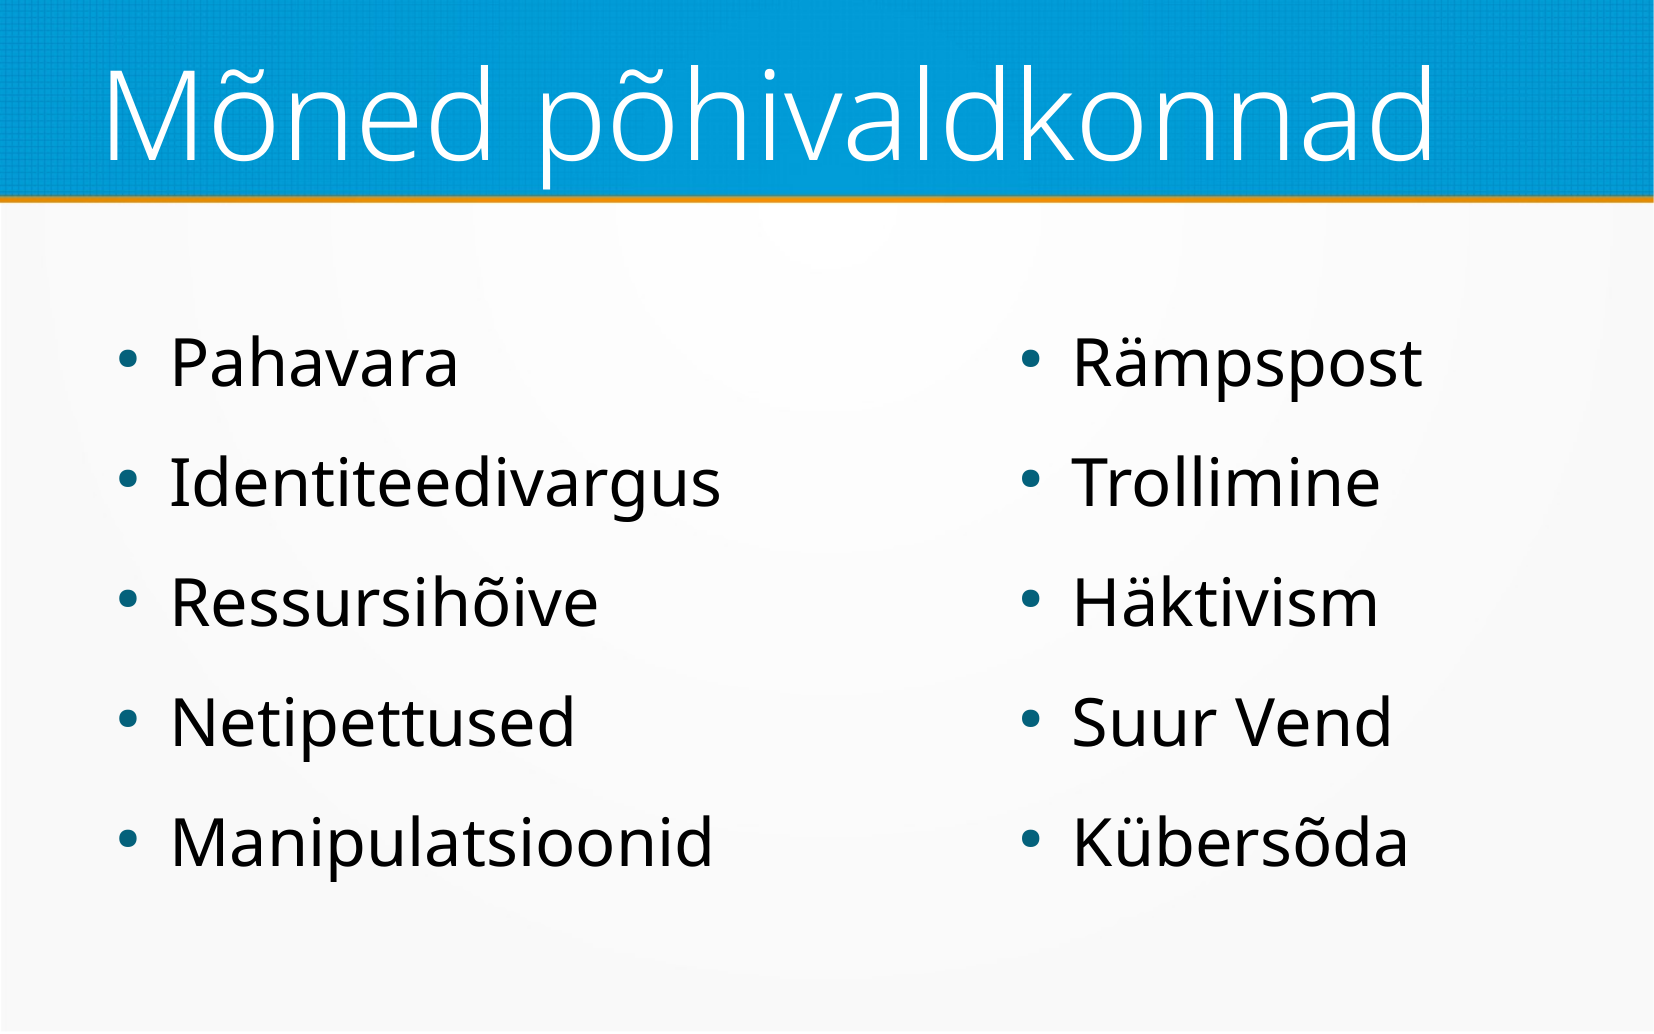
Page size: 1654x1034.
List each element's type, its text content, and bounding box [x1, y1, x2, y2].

picture [0, 195, 1654, 1034]
list Rämpspost Trollimine Häktivism Suur Vend Kübersõda [1001, 315, 1654, 1034]
title Mõned põhivaldkonnad [98, 0, 1654, 198]
list Pahavara Identiteedivargus Ressursihõive Netipettused Manipulatsioonid [98, 315, 958, 1034]
